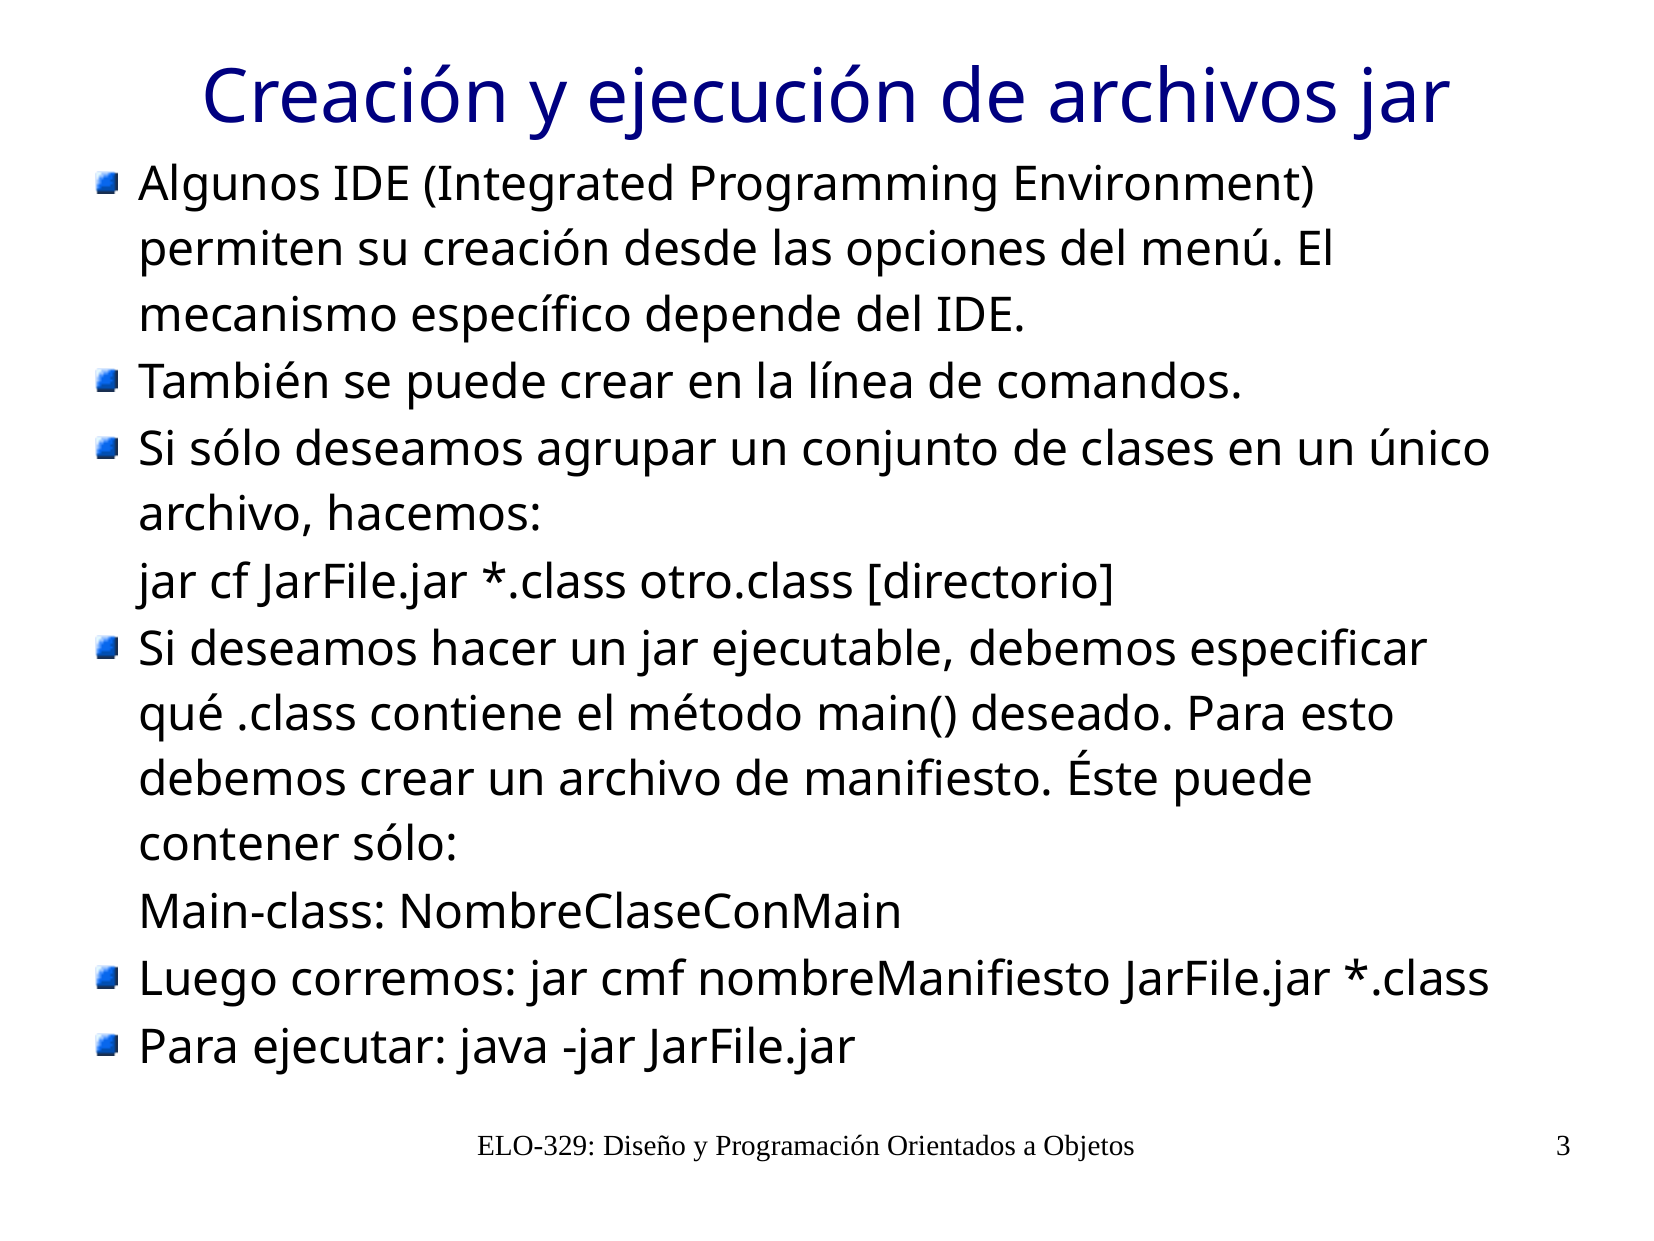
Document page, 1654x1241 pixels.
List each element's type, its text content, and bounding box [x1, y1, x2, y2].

title Creación y ejecución de archivos jar [82, 50, 1571, 137]
list Algunos IDE (Integrated Programming Environment) permiten su creación desde las opciones del menú. El mecanismo específico depende del IDE. También se puede crear en la línea de comandos. Si sólo deseamos agrupar un conjunto de clases en un único archivo, hacemos: jar cf JarFile.jar *.class otro.class [directorio] Si deseamos hacer un jar ejecutable, debemos especificar qué .class contiene el método main() deseado. Para esto debemos crear un archivo de manifiesto. Éste puede contener sólo: Main-class: NombreClaseConMain Luego corremos: jar cmf nombreManifiesto JarFile.jar *.class Para ejecutar: java -jar JarFile.jar [80, 149, 1495, 1134]
